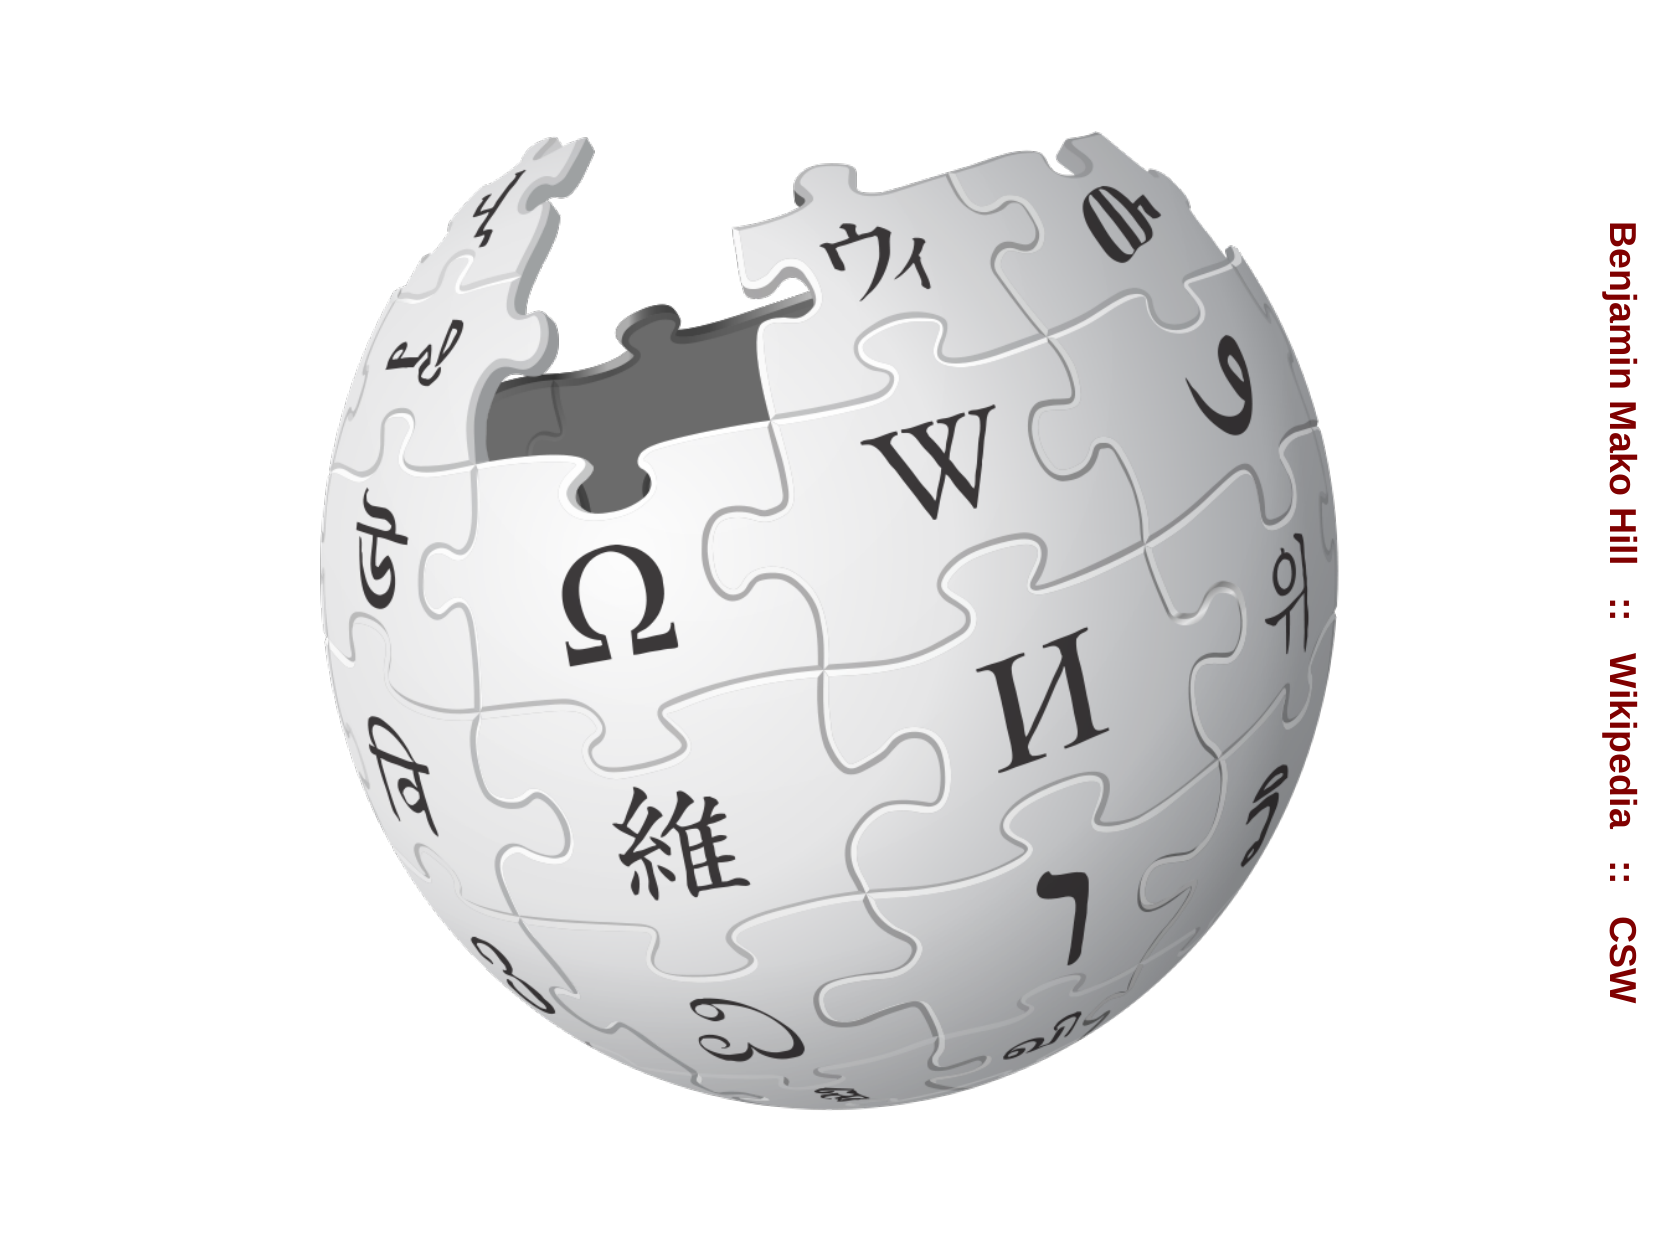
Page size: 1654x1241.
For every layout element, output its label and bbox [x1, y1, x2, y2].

picture [209, 0, 1450, 1241]
